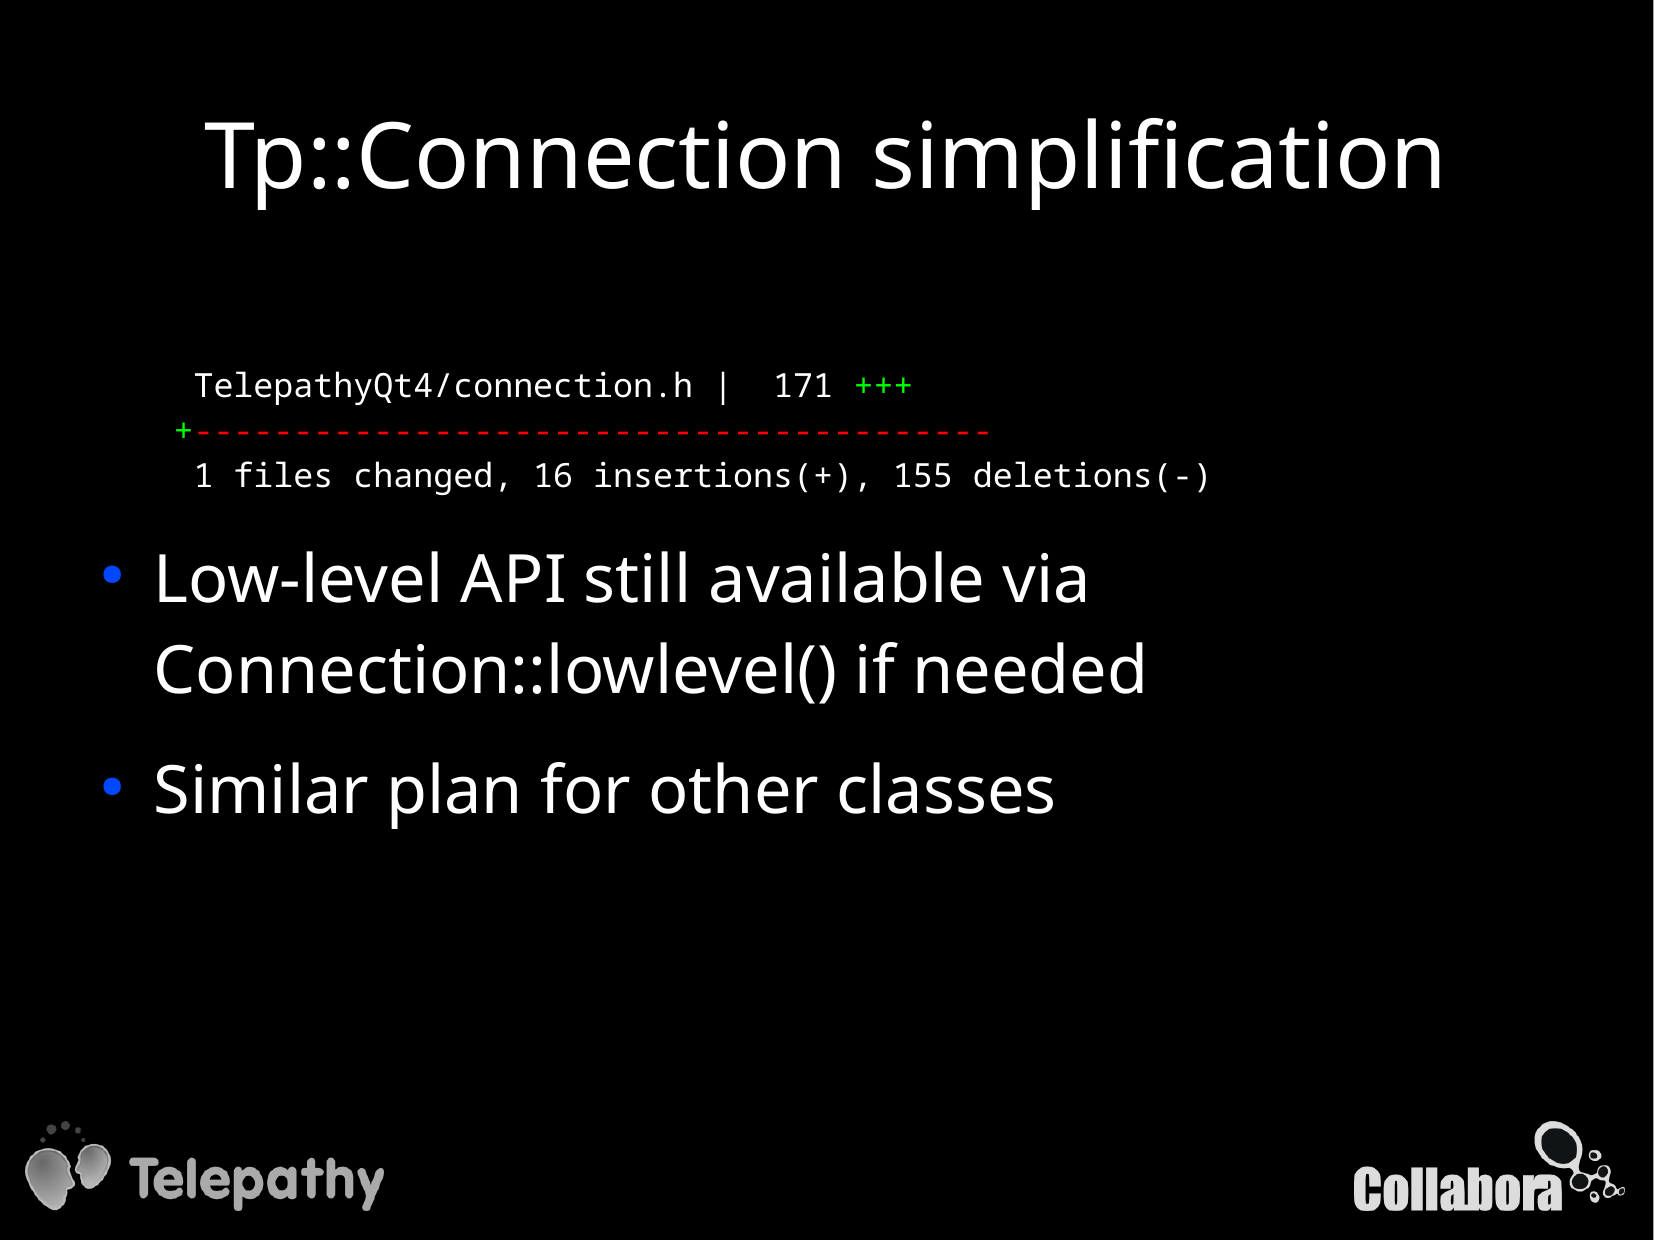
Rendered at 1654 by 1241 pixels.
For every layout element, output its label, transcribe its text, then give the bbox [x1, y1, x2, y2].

text_box TelepathyQt4/connection.h | 171 ++++---------------------------------------- 1 files changed, 16 insertions(+), 155 deletions(-) [158, 354, 1495, 437]
list Low-level API still available via Connection::lowlevel() if needed Similar plan for other classes [82, 531, 1571, 1109]
title Tp::Connection simplification [82, 56, 1571, 250]
picture [25, 1121, 384, 1211]
picture [1354, 1121, 1625, 1211]
